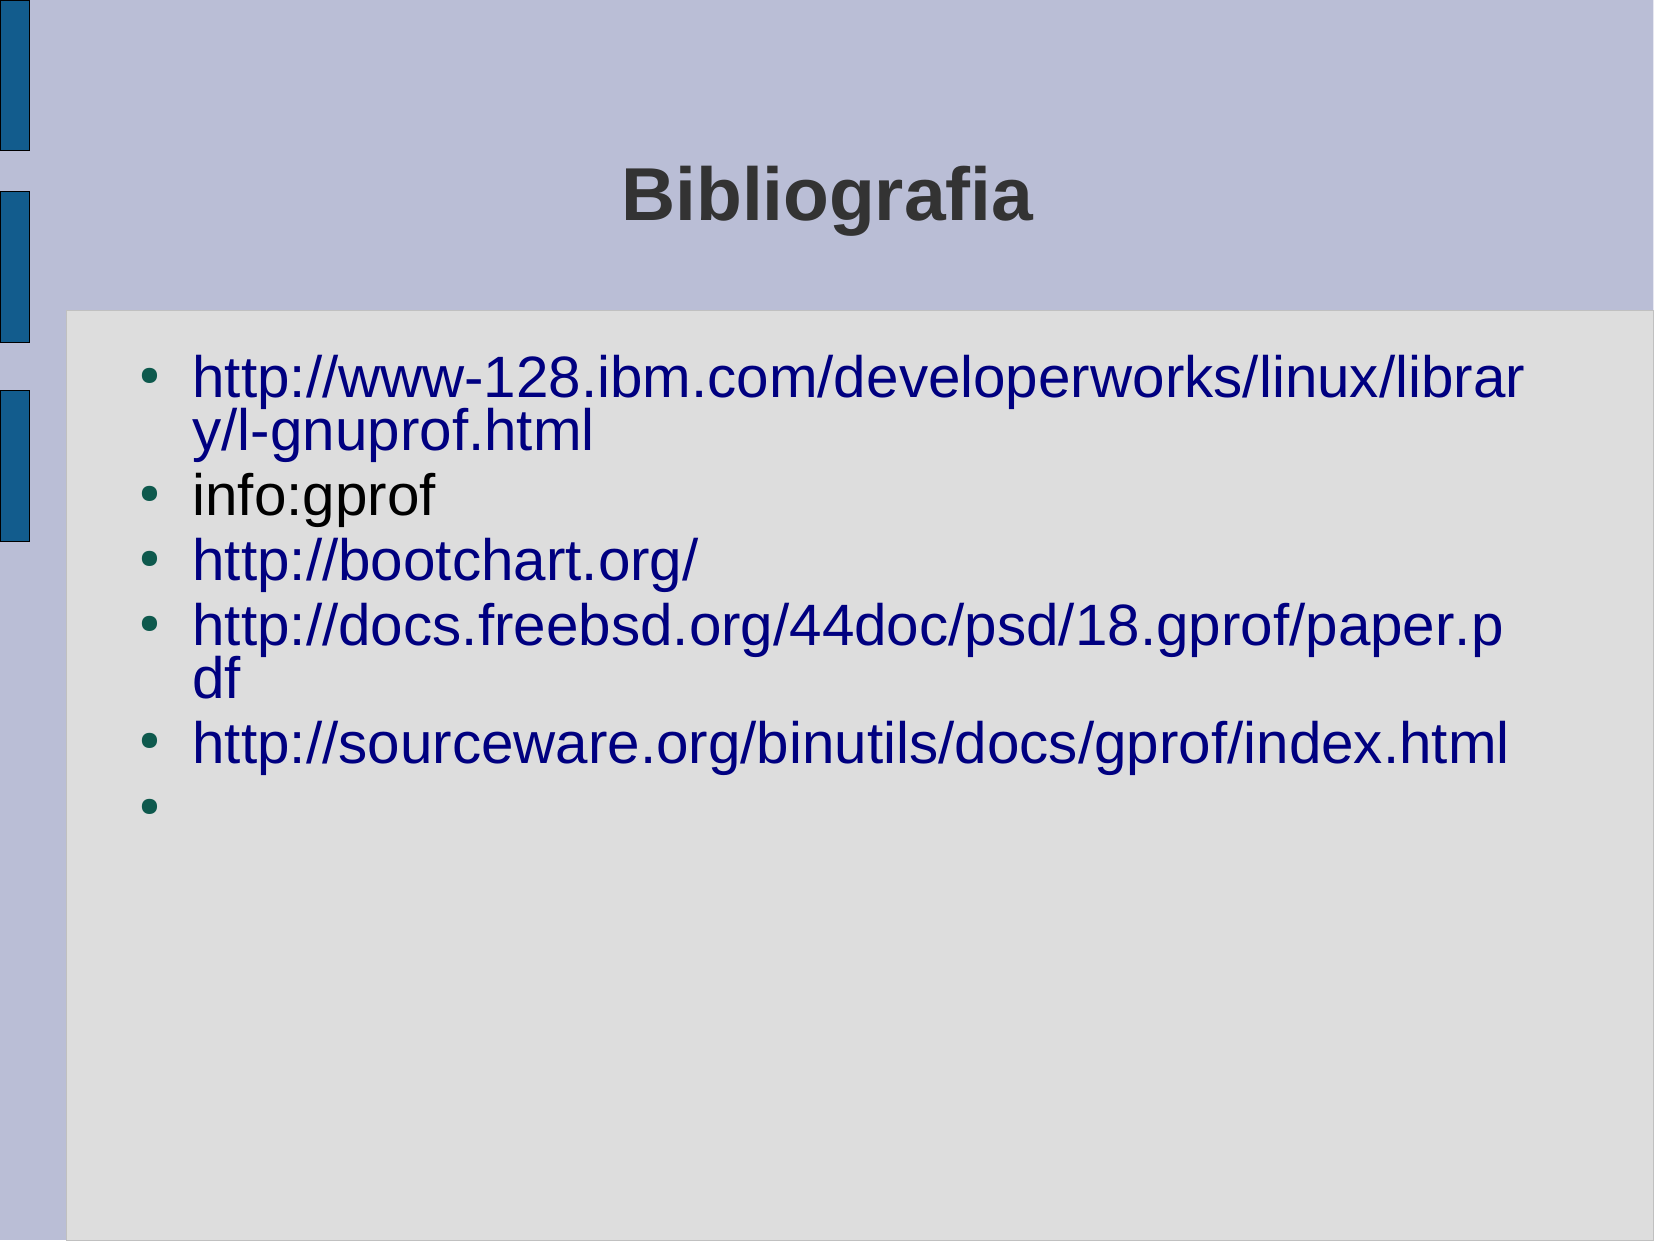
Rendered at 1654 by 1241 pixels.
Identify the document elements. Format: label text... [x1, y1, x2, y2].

list http://www-128.ibm.com/developerworks/linux/library/l-gnuprof.html info:gprof http://bootchart.org/ http://docs.freebsd.org/44doc/psd/18.gprof/paper.pdf http://sourceware.org/binutils/docs/gprof/index.html [121, 344, 1534, 1127]
title Bibliografia [121, 91, 1534, 299]
